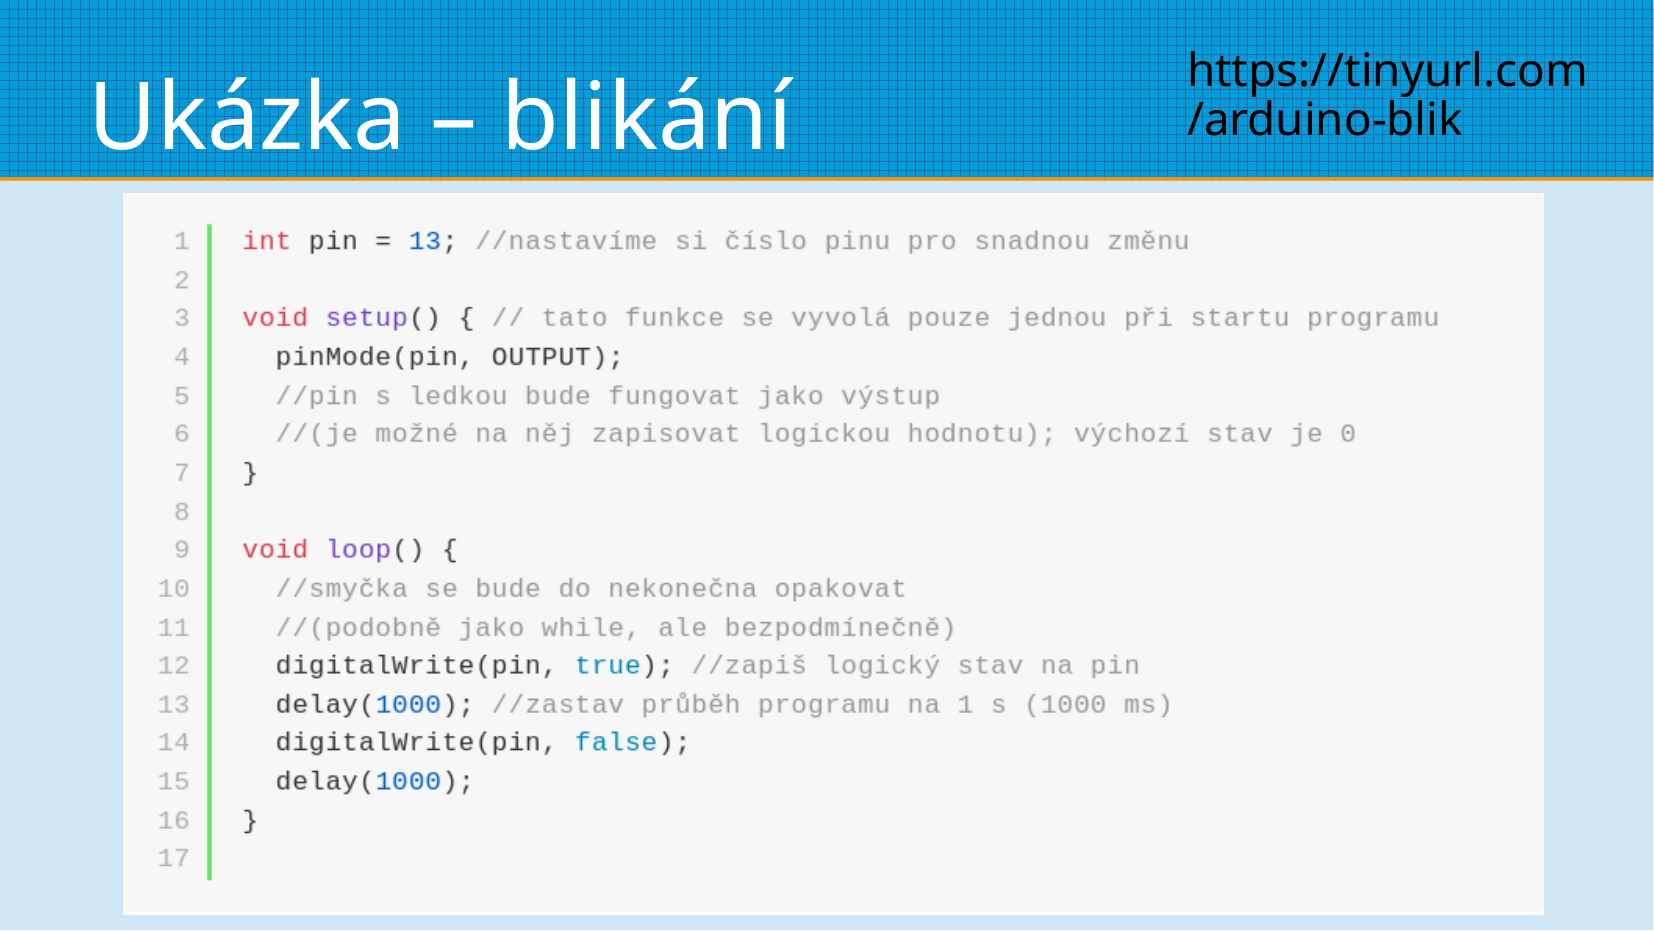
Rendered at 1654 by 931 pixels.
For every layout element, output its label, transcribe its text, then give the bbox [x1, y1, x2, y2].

text_box https://tinyurl.com/arduino-blik [1181, 0, 1595, 200]
title Ukázka –⁠ blikání [88, 14, 1181, 178]
picture [123, 193, 1544, 915]
